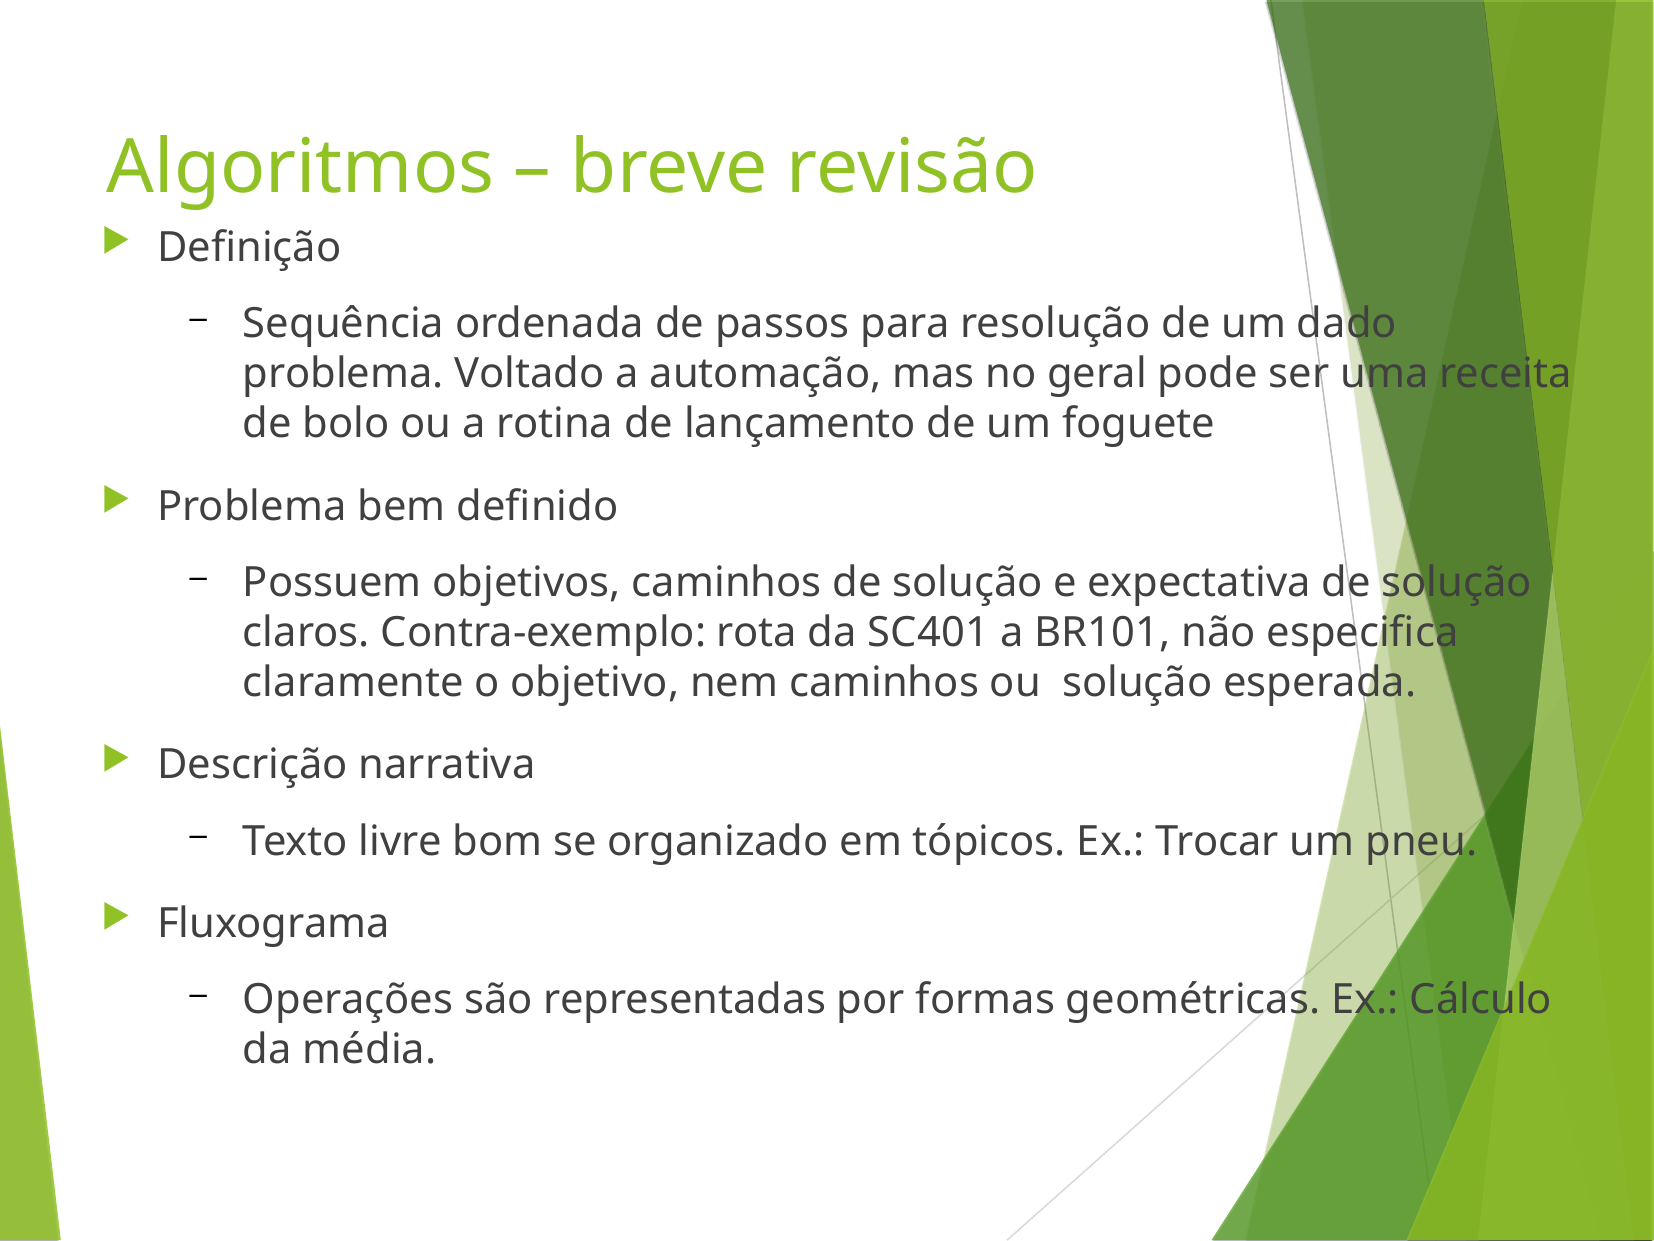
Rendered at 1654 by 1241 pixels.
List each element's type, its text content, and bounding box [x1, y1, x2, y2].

title Algoritmos – breve revisão [91, 110, 1258, 212]
list Definição Sequência ordenada de passos para resolução de um dado problema. Voltado a automação, mas no geral pode ser uma receita de bolo ou a rotina de lançamento de um foguete Problema bem definido Possuem objetivos, caminhos de solução e expectativa de solução claros. Contra-exemplo: rota da SC401 a BR101, não especifica claramente o objetivo, nem caminhos ou solução esperada. Descrição narrativa Texto livre bom se organizado em tópicos. Ex.: Trocar um pneu. Fluxograma Operações são representadas por formas geométricas. Ex.: Cálculo da média. [86, 212, 1595, 1049]
